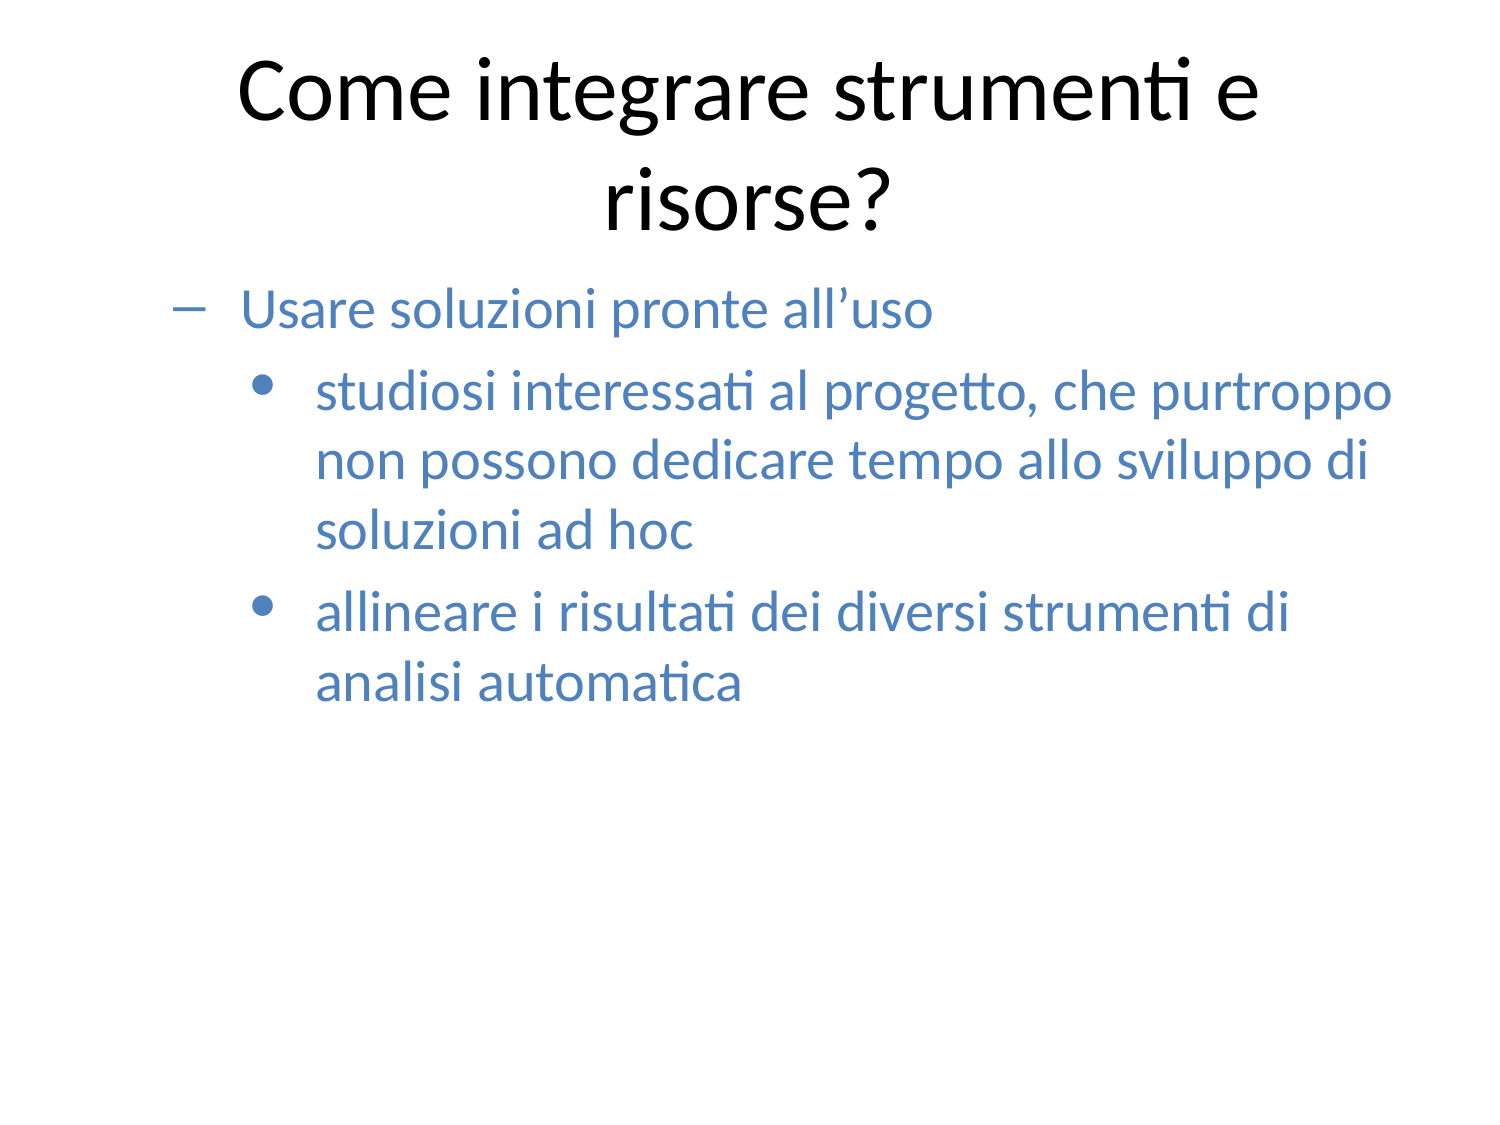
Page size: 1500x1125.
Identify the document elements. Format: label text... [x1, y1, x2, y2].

text_box Come integrare strumenti e risorse? [75, 45, 1425, 233]
text_box Usare soluzioni pronte all’uso studiosi interessati al progetto, che purtroppo non possono dedicare tempo allo sviluppo di soluzioni ad hoc allineare i risultati dei diversi strumenti di analisi automatica [75, 262, 1425, 1005]
